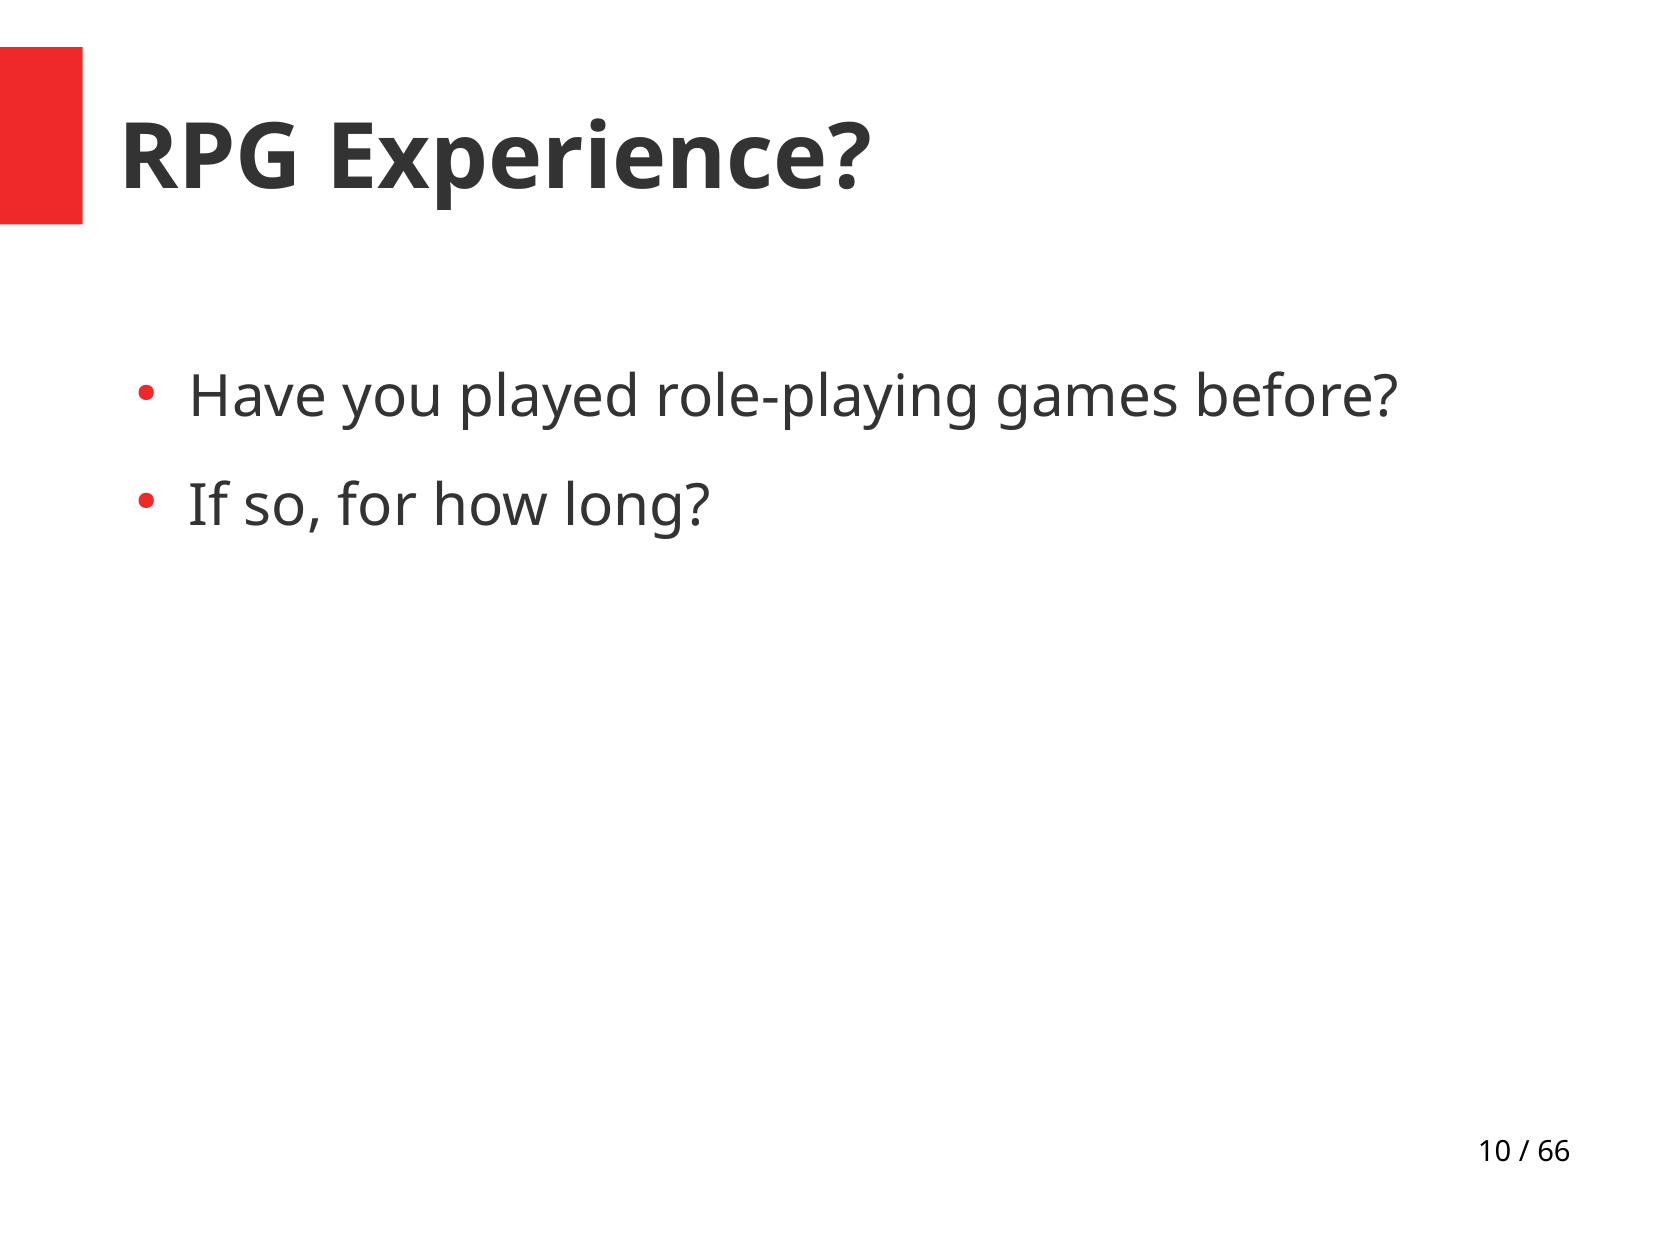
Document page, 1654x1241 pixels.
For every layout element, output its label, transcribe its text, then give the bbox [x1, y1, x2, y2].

list Have you played role-playing games before? If so, for how long? [118, 354, 1536, 1074]
title RPG Experience? [118, 49, 1571, 257]
